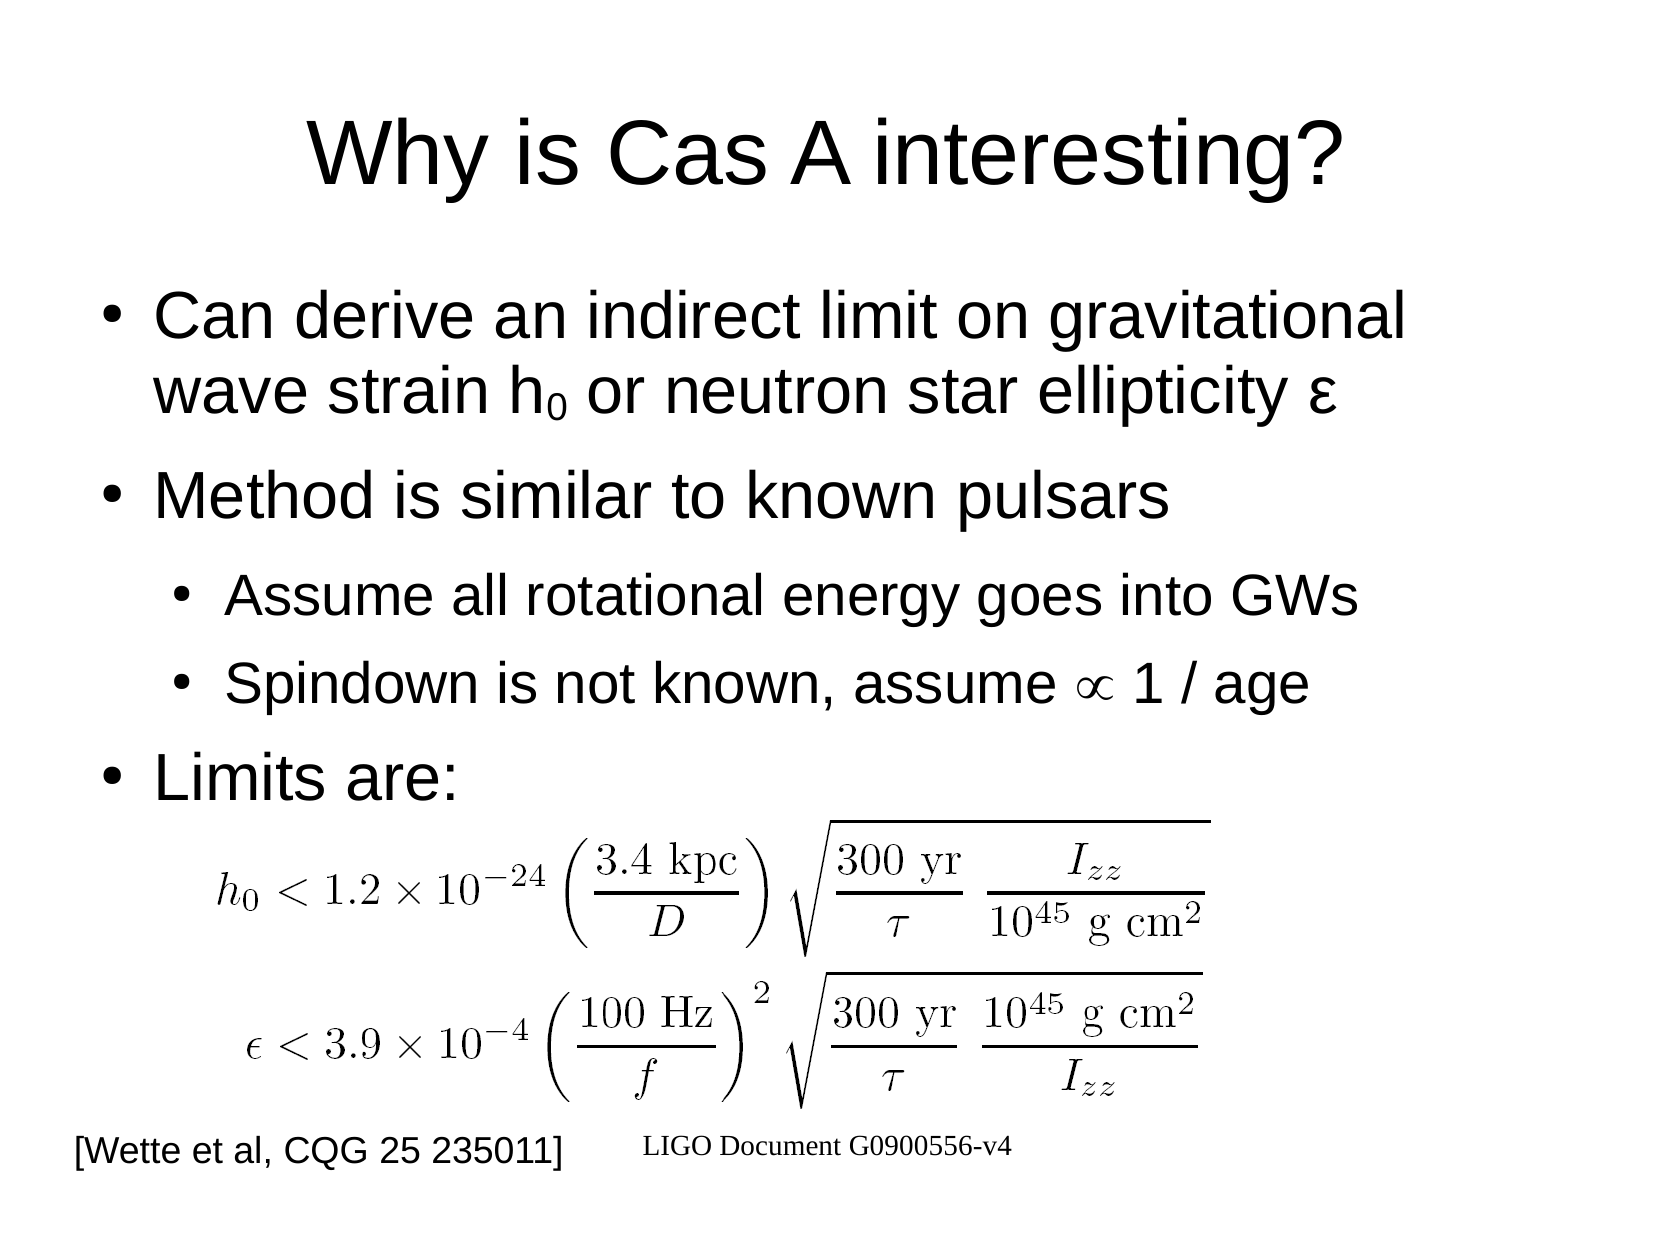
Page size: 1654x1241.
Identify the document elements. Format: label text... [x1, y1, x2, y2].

text_box [Wette et al, CQG 25 235011] [59, 1122, 591, 1179]
picture [242, 968, 1206, 1117]
picture [212, 814, 1217, 963]
title Why is Cas A interesting? [82, 49, 1571, 257]
list Can derive an indirect limit on gravitational wave strain h0 or neutron star ellipticity ε Method is similar to known pulsars Assume all rotational energy goes into GWs Spindown is not known, assume  1 / age Limits are: [82, 278, 1571, 1097]
